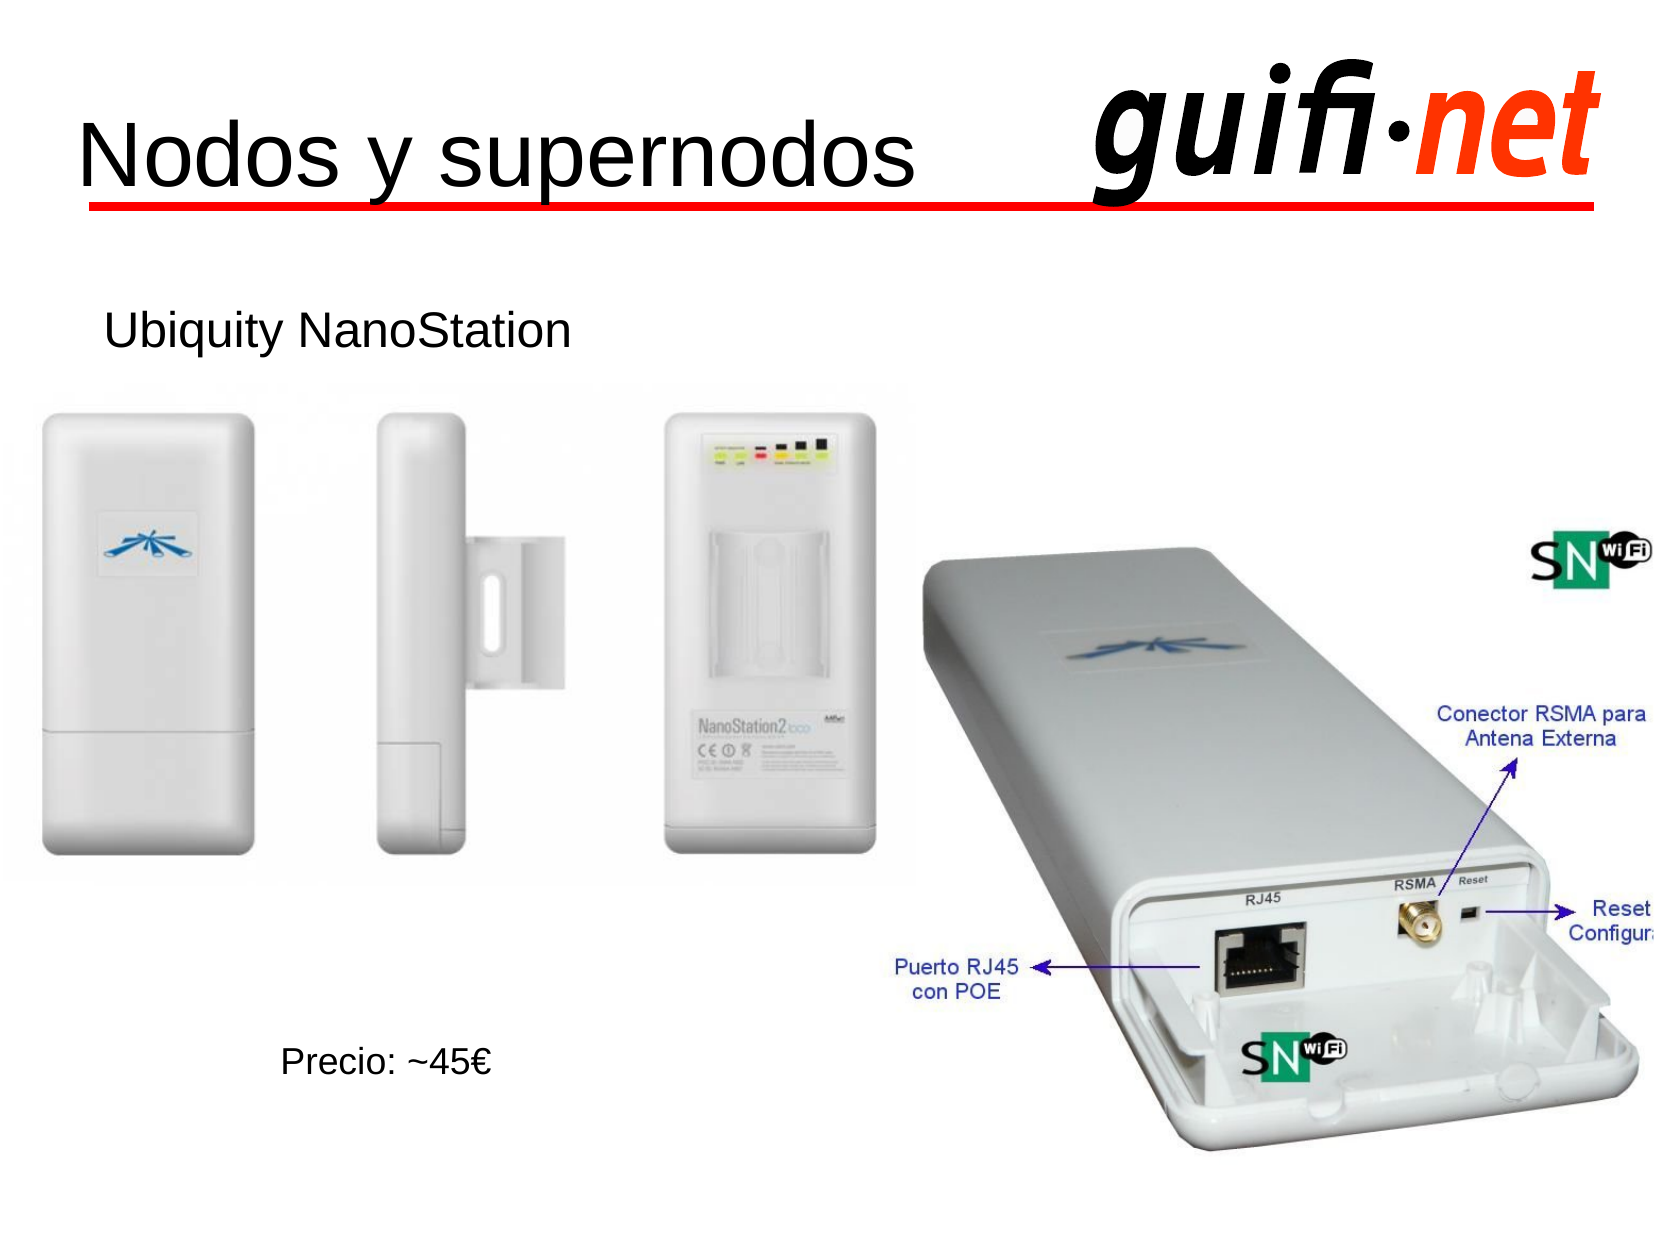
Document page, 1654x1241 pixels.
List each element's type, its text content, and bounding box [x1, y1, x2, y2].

text_box Ubiquity NanoStation [88, 295, 1447, 366]
picture [3, 383, 1654, 1182]
text_box Precio: ~45€ [265, 1033, 886, 1091]
title Nodos y supernodos [76, 59, 1565, 252]
